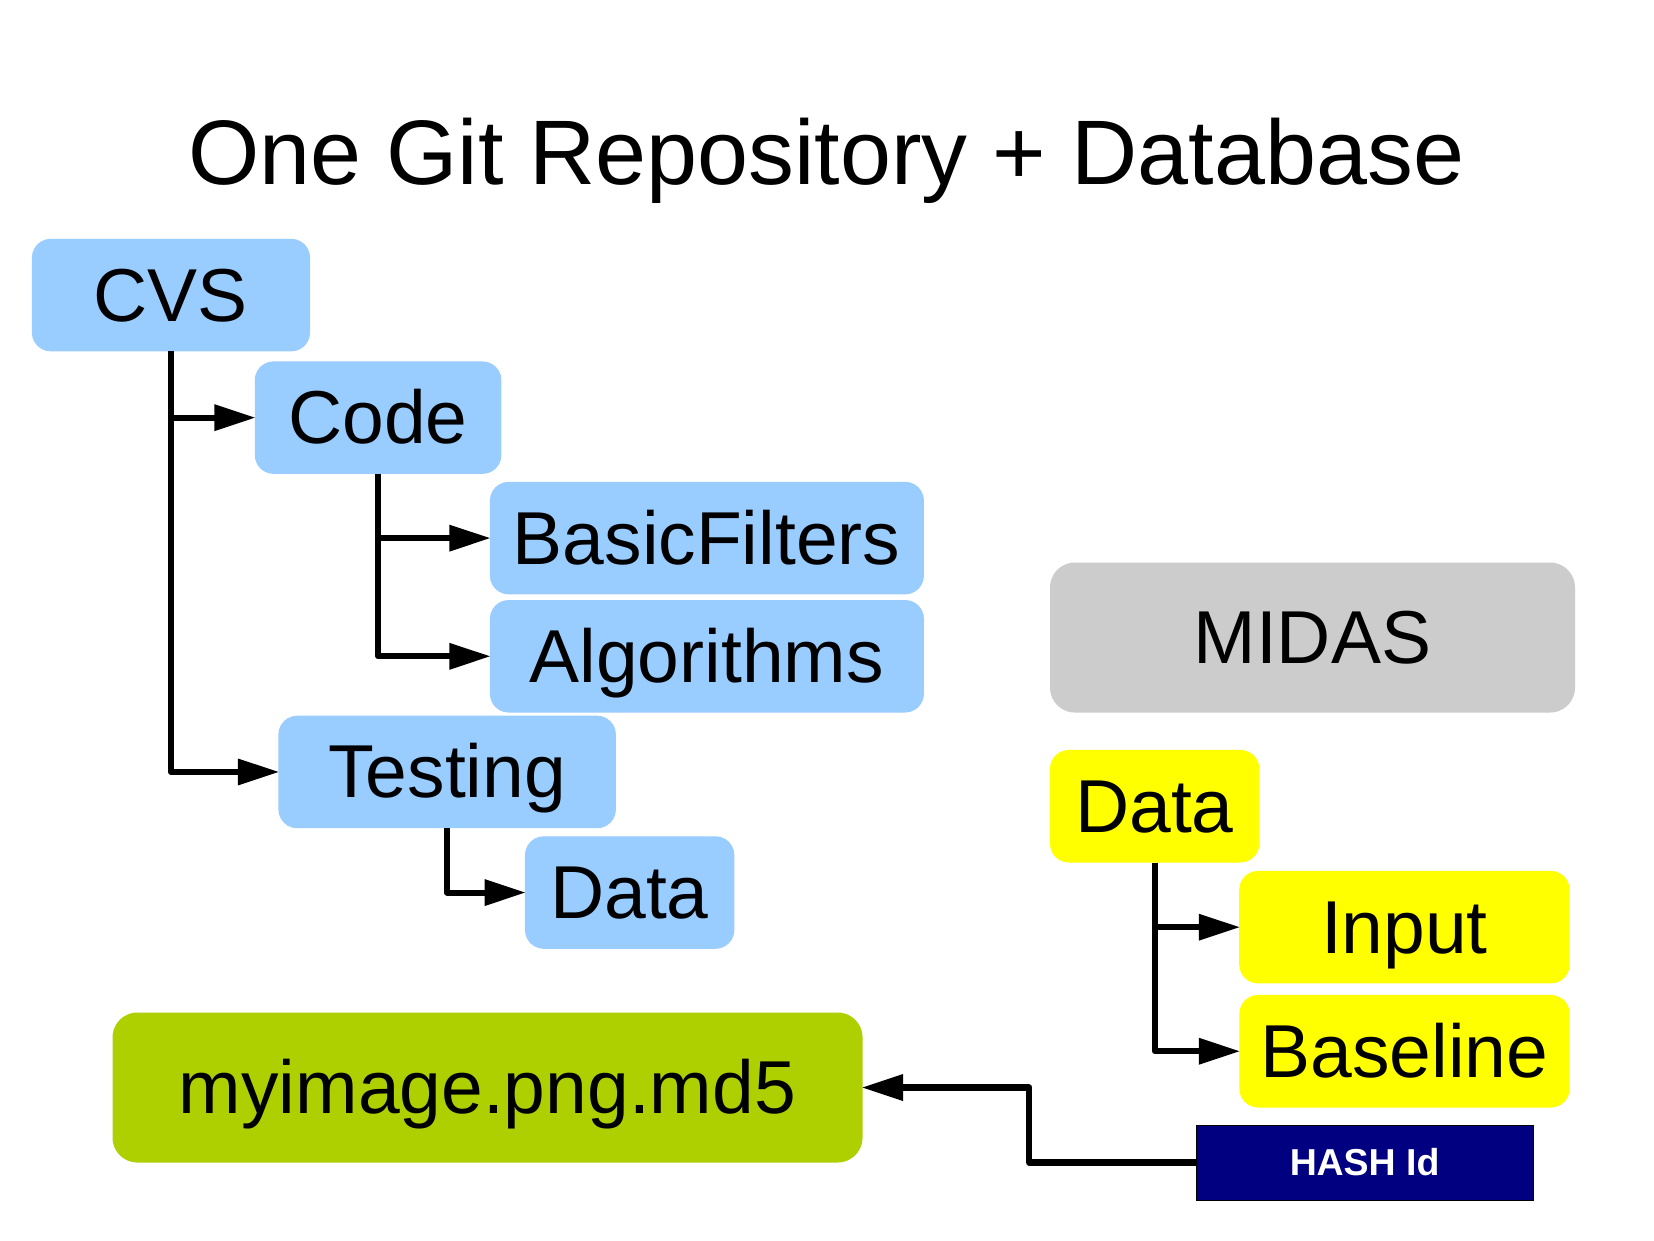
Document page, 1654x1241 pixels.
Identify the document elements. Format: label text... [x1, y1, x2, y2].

text_box Baseline [1239, 994, 1570, 1108]
text_box CVS [31, 238, 311, 352]
text_box Algorithms [489, 600, 924, 713]
text_box Input [1239, 870, 1570, 984]
text_box Data [524, 836, 735, 949]
text_box Code [254, 361, 502, 474]
text_box MIDAS [1050, 562, 1576, 713]
text_box Testing [278, 715, 616, 829]
text_box myimage.png.md5 [112, 1012, 863, 1163]
text_box Data [1049, 749, 1260, 863]
title One Git Repository + Database [82, 49, 1571, 257]
text_box HASH Id [1196, 1125, 1534, 1201]
text_box BasicFilters [489, 481, 924, 595]
